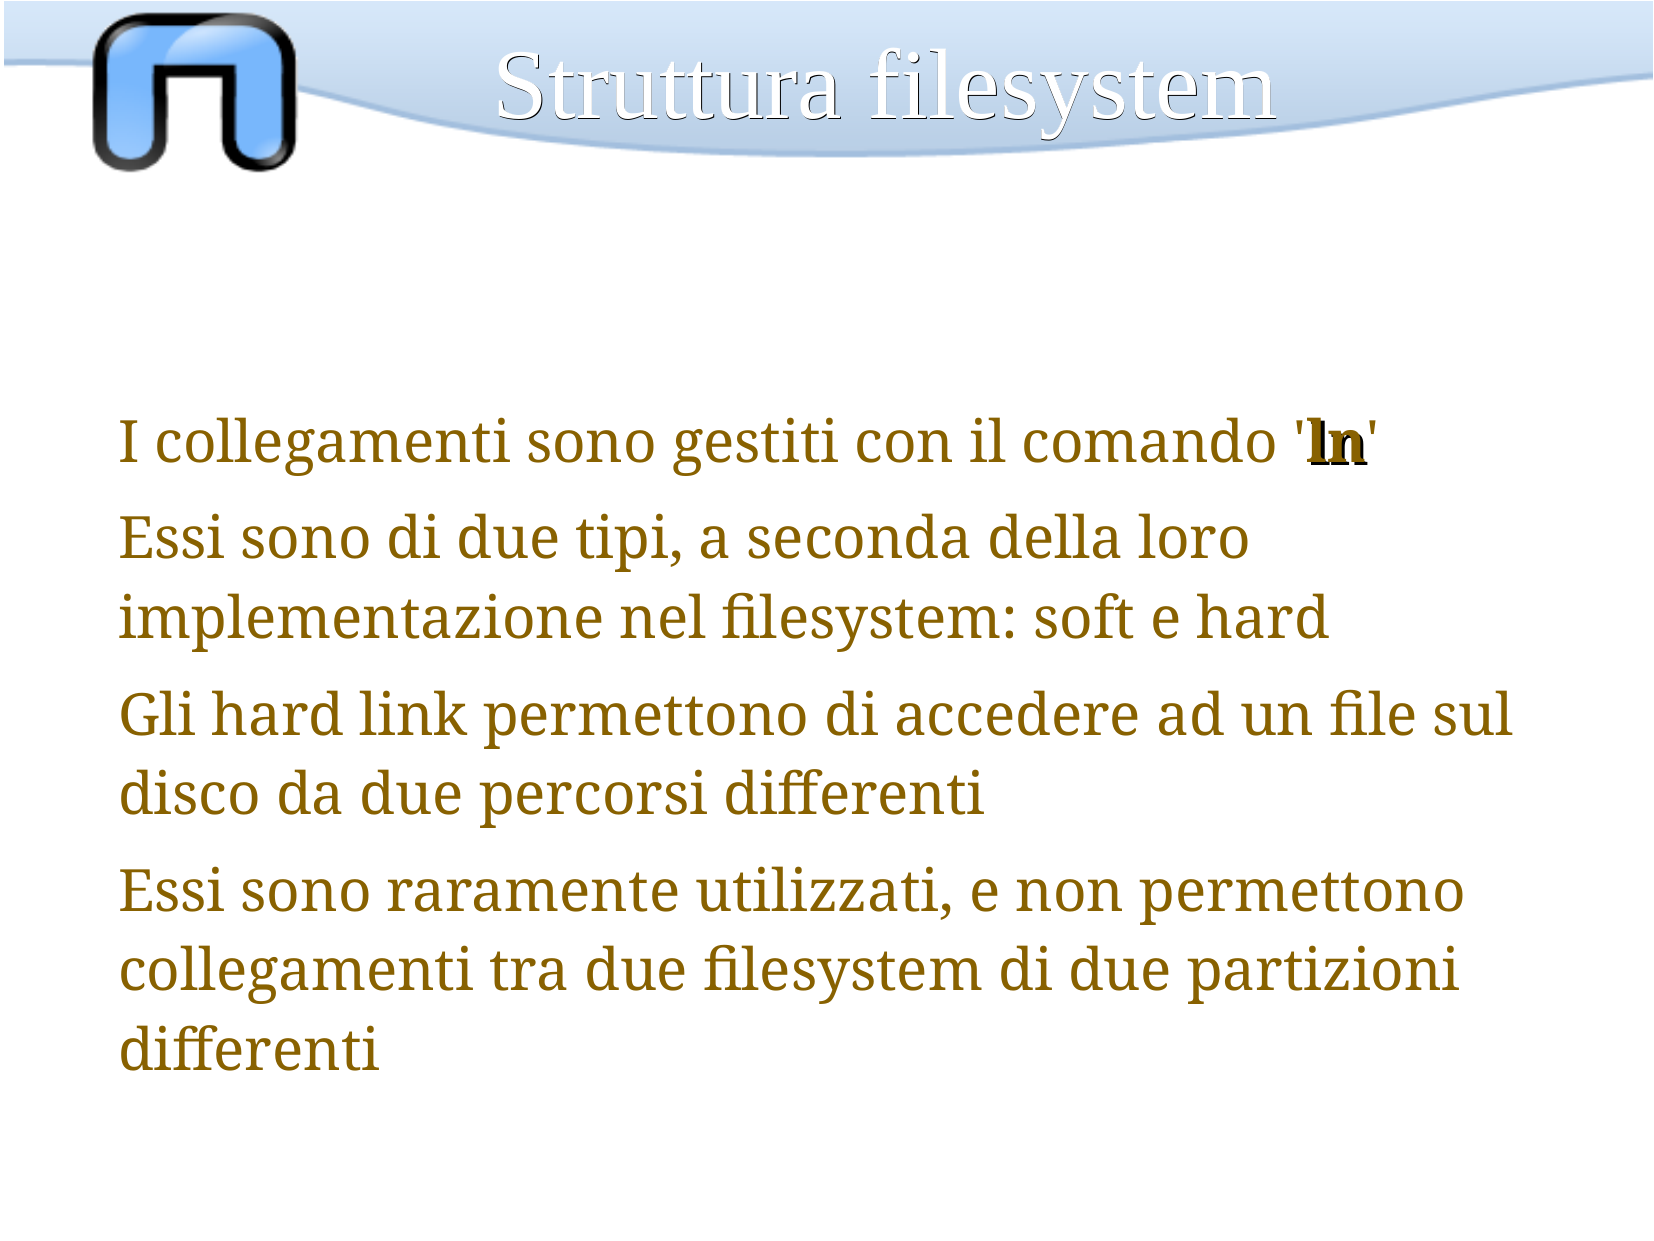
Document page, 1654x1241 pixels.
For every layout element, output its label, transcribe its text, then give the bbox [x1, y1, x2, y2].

picture [0, 0, 1654, 1241]
list I collegamenti sono gestiti con il comando 'ln' Essi sono di due tipi, a seconda della loro implementazione nel filesystem: soft e hard Gli hard link permettono di accedere ad un file sul disco da due percorsi differenti Essi sono raramente utilizzati, e non permettono collegamenti tra due filesystem di due partizioni differenti [118, 399, 1531, 1182]
text_box Struttura filesystem [472, 29, 1300, 266]
